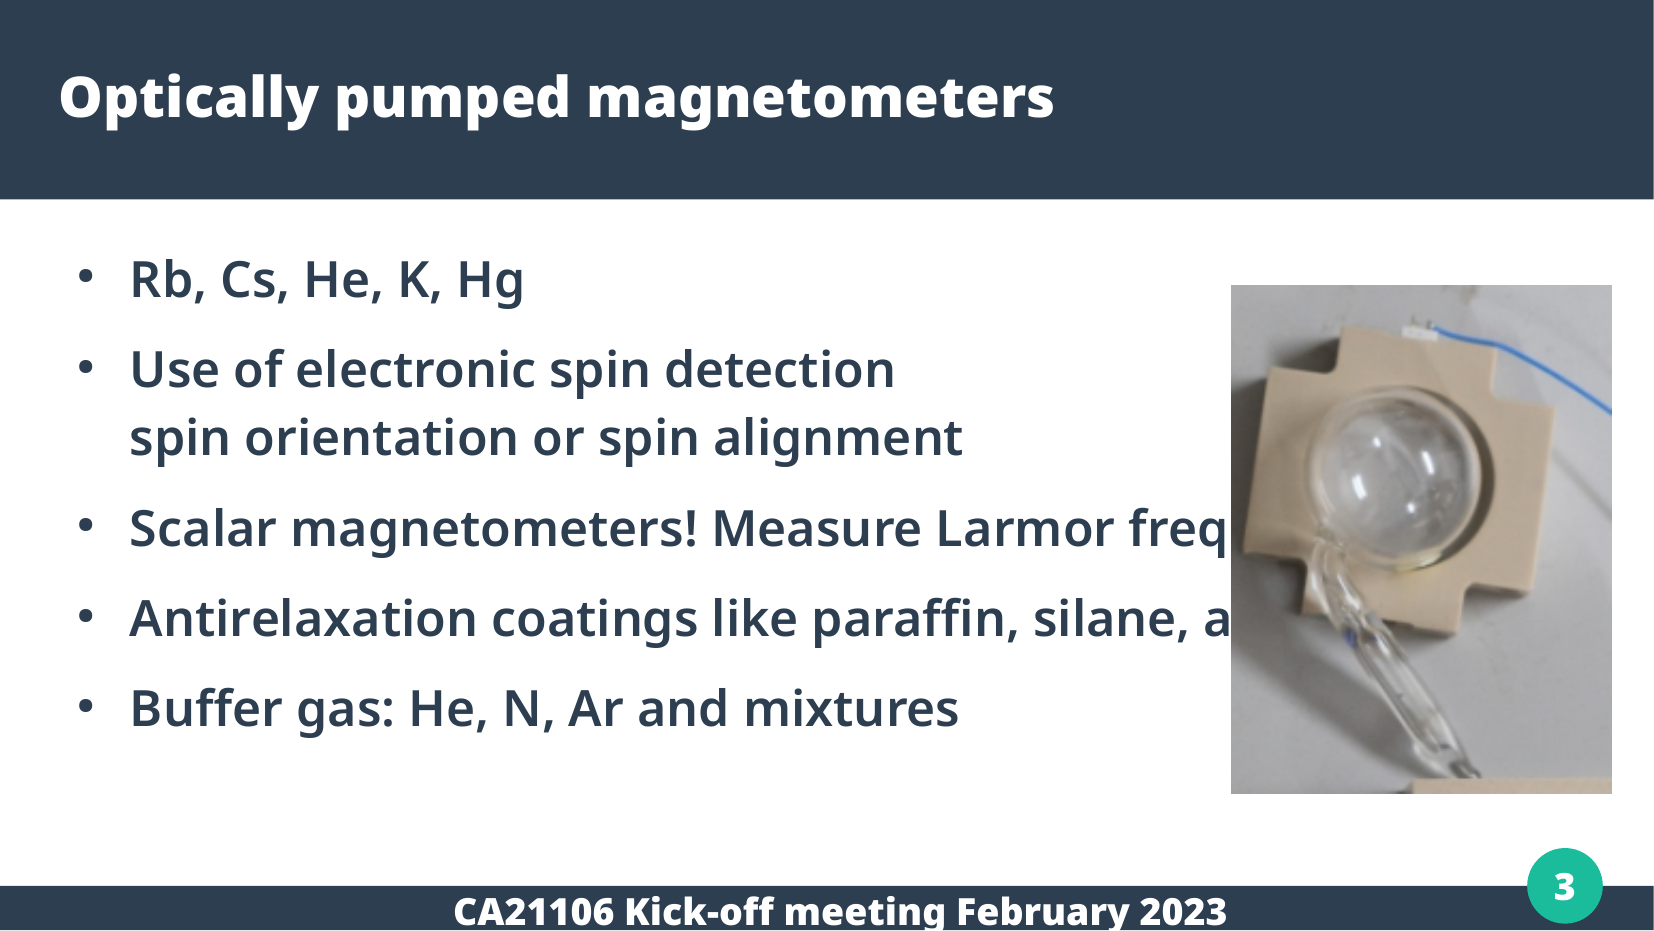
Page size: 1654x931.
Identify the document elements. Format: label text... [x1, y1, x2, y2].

title Optically pumped magnetometers [59, 37, 1595, 155]
list Rb, Cs, He, K, Hg Use of electronic spin detection spin orientation or spin alignment Scalar magnetometers! Measure Larmor frequency Antirelaxation coatings like paraffin, silane, alkene Buffer gas: He, N, Ar and mixtures [59, 243, 1595, 864]
picture [1231, 285, 1612, 794]
